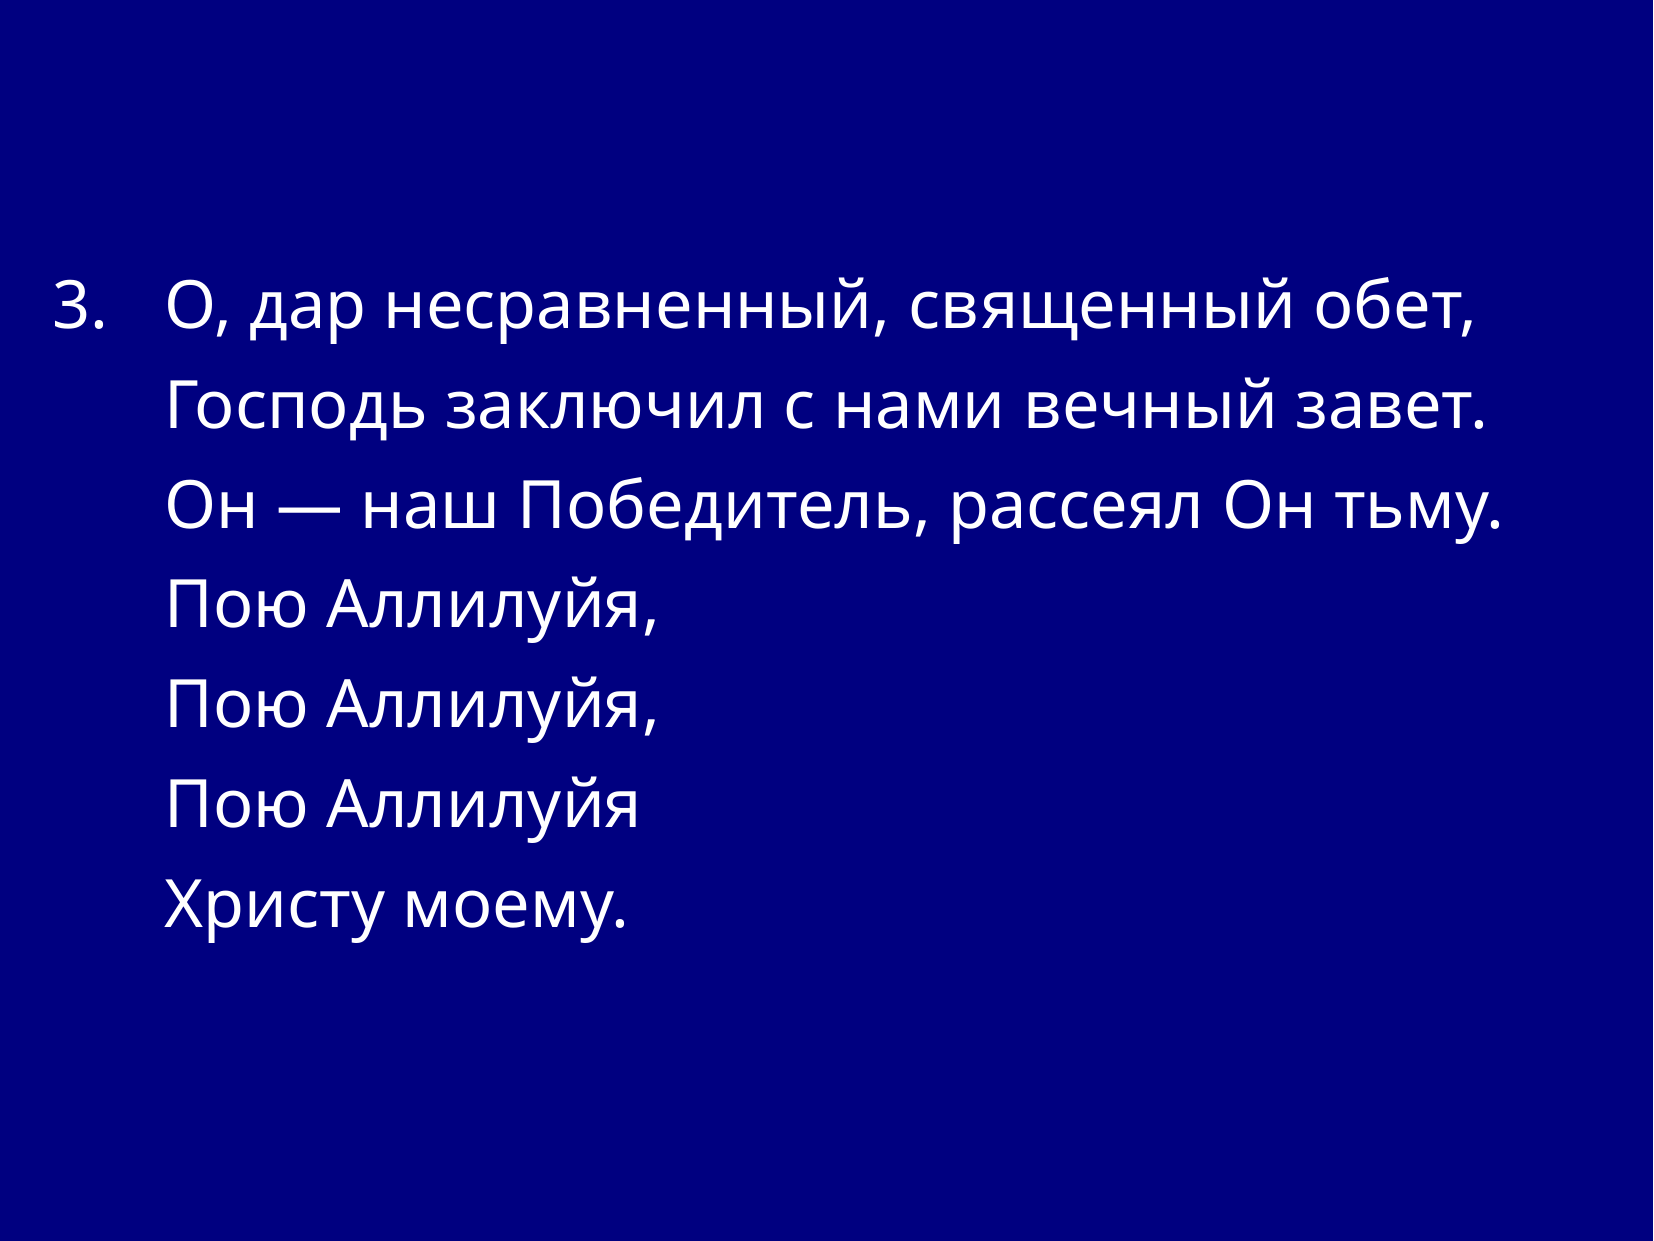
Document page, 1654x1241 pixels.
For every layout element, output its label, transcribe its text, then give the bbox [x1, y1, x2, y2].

text_box 3. О, дар несравненный, священный обет, Господь заключил с нами вечный завет. Он — наш Победитель, рассеял Он тьму. Пою Аллилуйя, Пою Аллилуйя, Пою Аллилуйя Христу моему. [37, 150, 1653, 1163]
